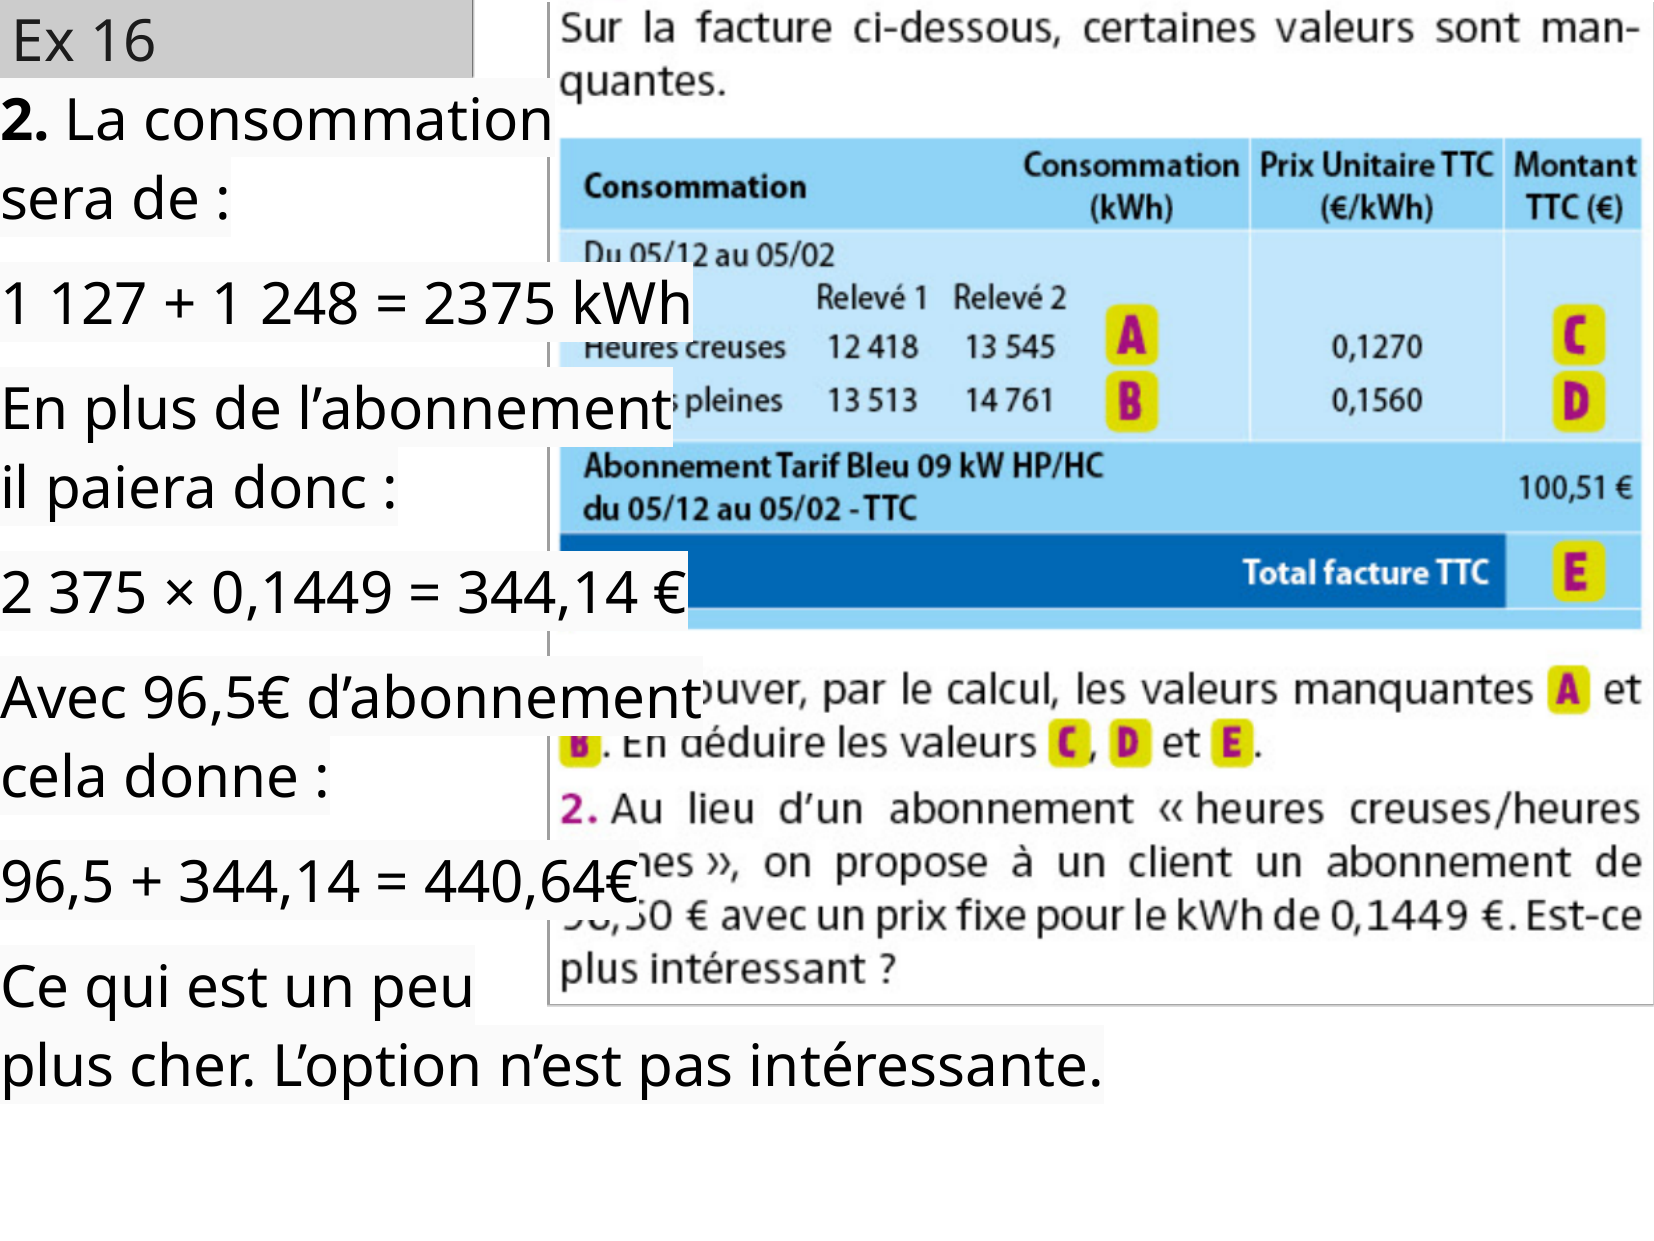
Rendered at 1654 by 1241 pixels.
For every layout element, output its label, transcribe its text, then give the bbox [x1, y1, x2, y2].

list 2. La consommation sera de : 1 127 + 1 248 = 2375 kWh En plus de l’abonnement il paiera donc : 2 375 × 0,1449 = 344,14 € Avec 96,5€ d’abonnement cela donne : 96,5 + 344,14 = 440,64€ Ce qui est un peu plus cher. L’option n’est pas intéressante. [0, 78, 1654, 1241]
picture [550, 0, 1654, 78]
title Ex 16 [0, 0, 473, 78]
